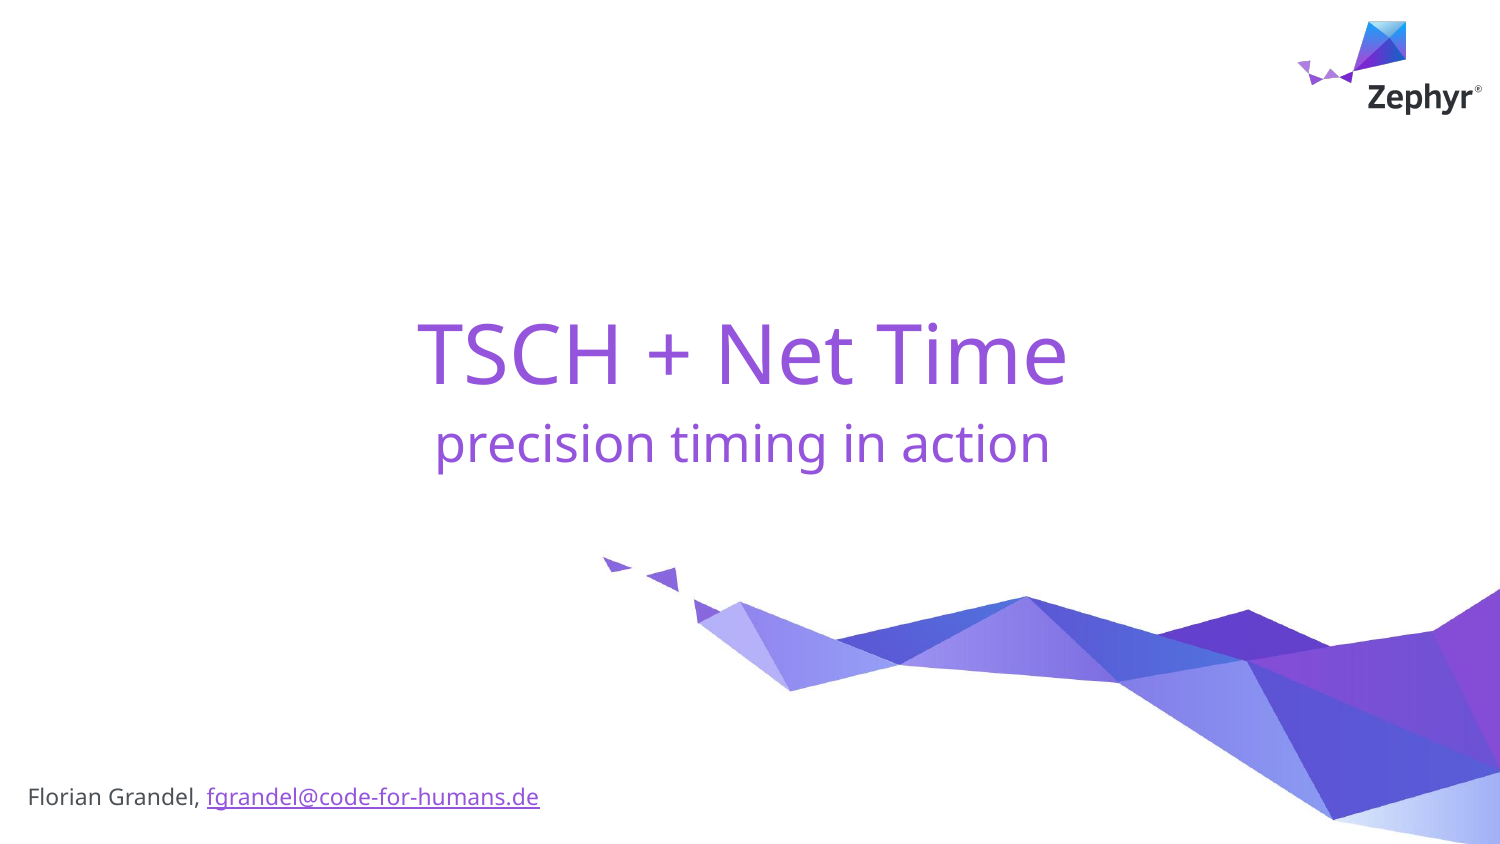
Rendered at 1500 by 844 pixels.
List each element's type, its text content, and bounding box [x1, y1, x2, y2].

title TSCH + Net Time precision timing in action [58, 278, 1429, 535]
picture [0, 0, 1500, 844]
subtitle Florian Grandel, fgrandel@code-for-humans.de [12, 762, 678, 818]
